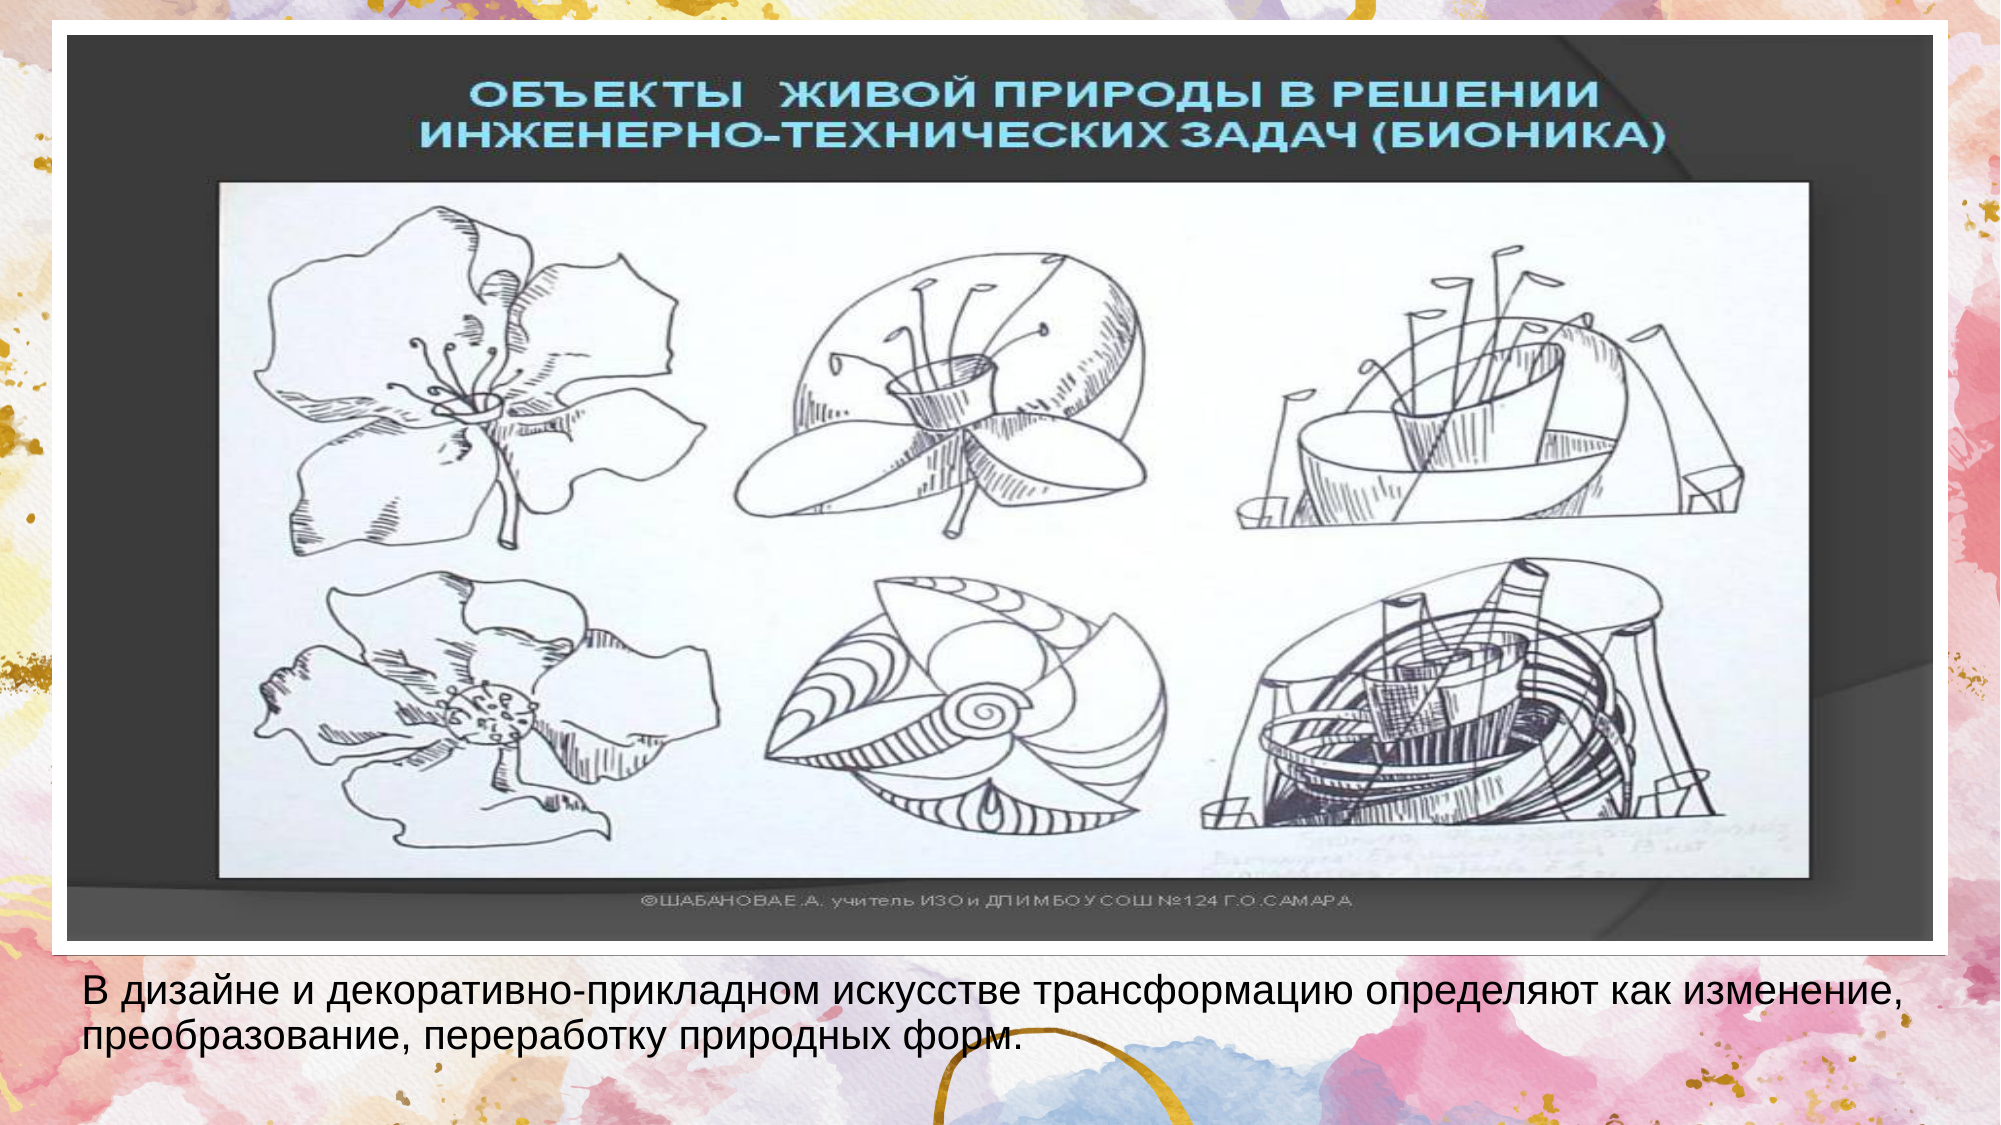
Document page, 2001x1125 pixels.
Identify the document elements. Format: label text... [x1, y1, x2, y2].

picture [66, 34, 1934, 941]
subtitle В дизайне и декоративно-прикладном искусстве трансформацию определяют как изменение, преобразование, переработку природных форм. [66, 961, 1946, 1125]
